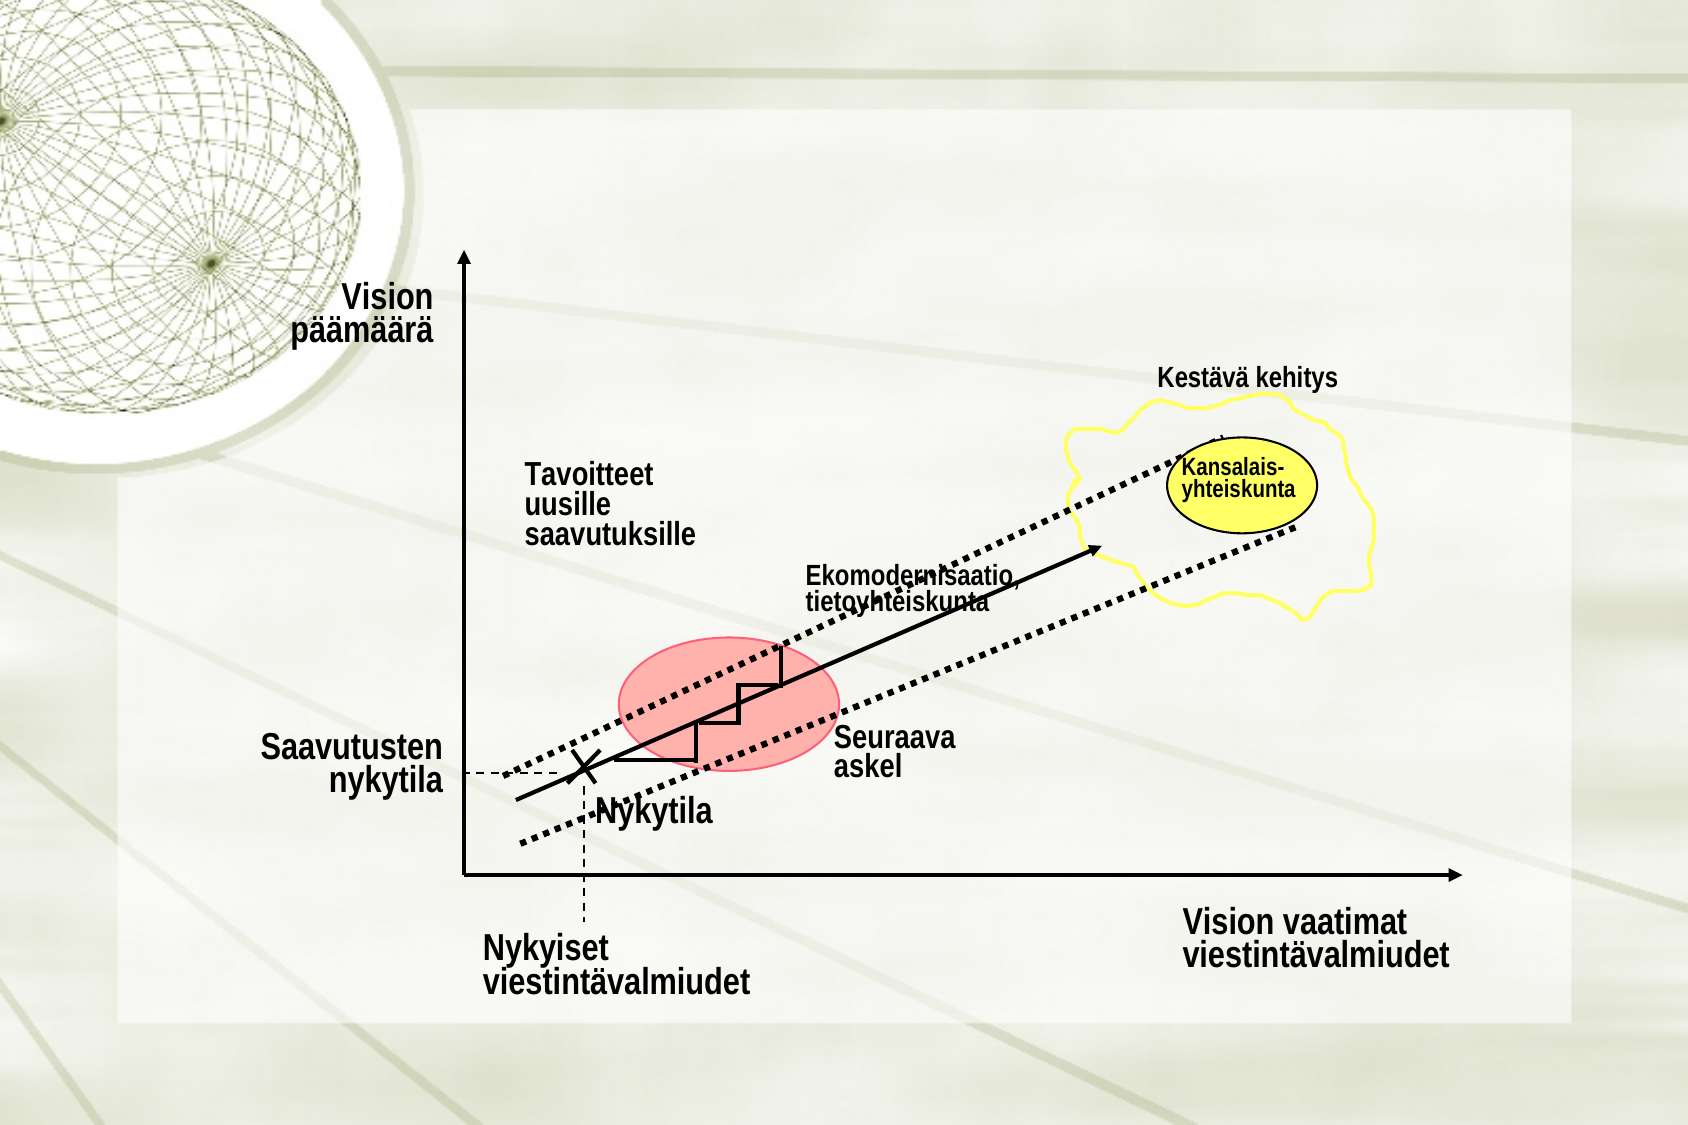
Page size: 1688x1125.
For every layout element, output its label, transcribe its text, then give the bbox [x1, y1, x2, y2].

text_box Nykytila [580, 789, 728, 838]
text_box [778, 644, 819, 681]
text_box Saavutusten nykytila [245, 724, 458, 807]
text_box Vision päämäärä [275, 274, 449, 357]
text_box [1193, 437, 1291, 449]
text_box [1177, 510, 1307, 534]
text_box [644, 726, 694, 758]
text_box Vision vaatimat viestintävalmiudet [1167, 899, 1465, 982]
text_box [618, 637, 779, 743]
text_box [706, 708, 736, 721]
text_box [673, 670, 840, 771]
text_box [1311, 466, 1318, 505]
text_box Nykyiset viestintävalmiudet [468, 926, 766, 1009]
text_box Kansalais- yhteiskunta [1166, 449, 1311, 510]
picture [0, 0, 1688, 1125]
text_box Tavoitteet uusille saavutuksille [509, 454, 712, 559]
text_box Seuraava askel [819, 716, 979, 792]
text_box Kestävä kehitys [1142, 350, 1354, 401]
text_box [741, 687, 768, 699]
text_box Ekomodernisaatio, tietoyhteiskunta [790, 557, 1036, 625]
